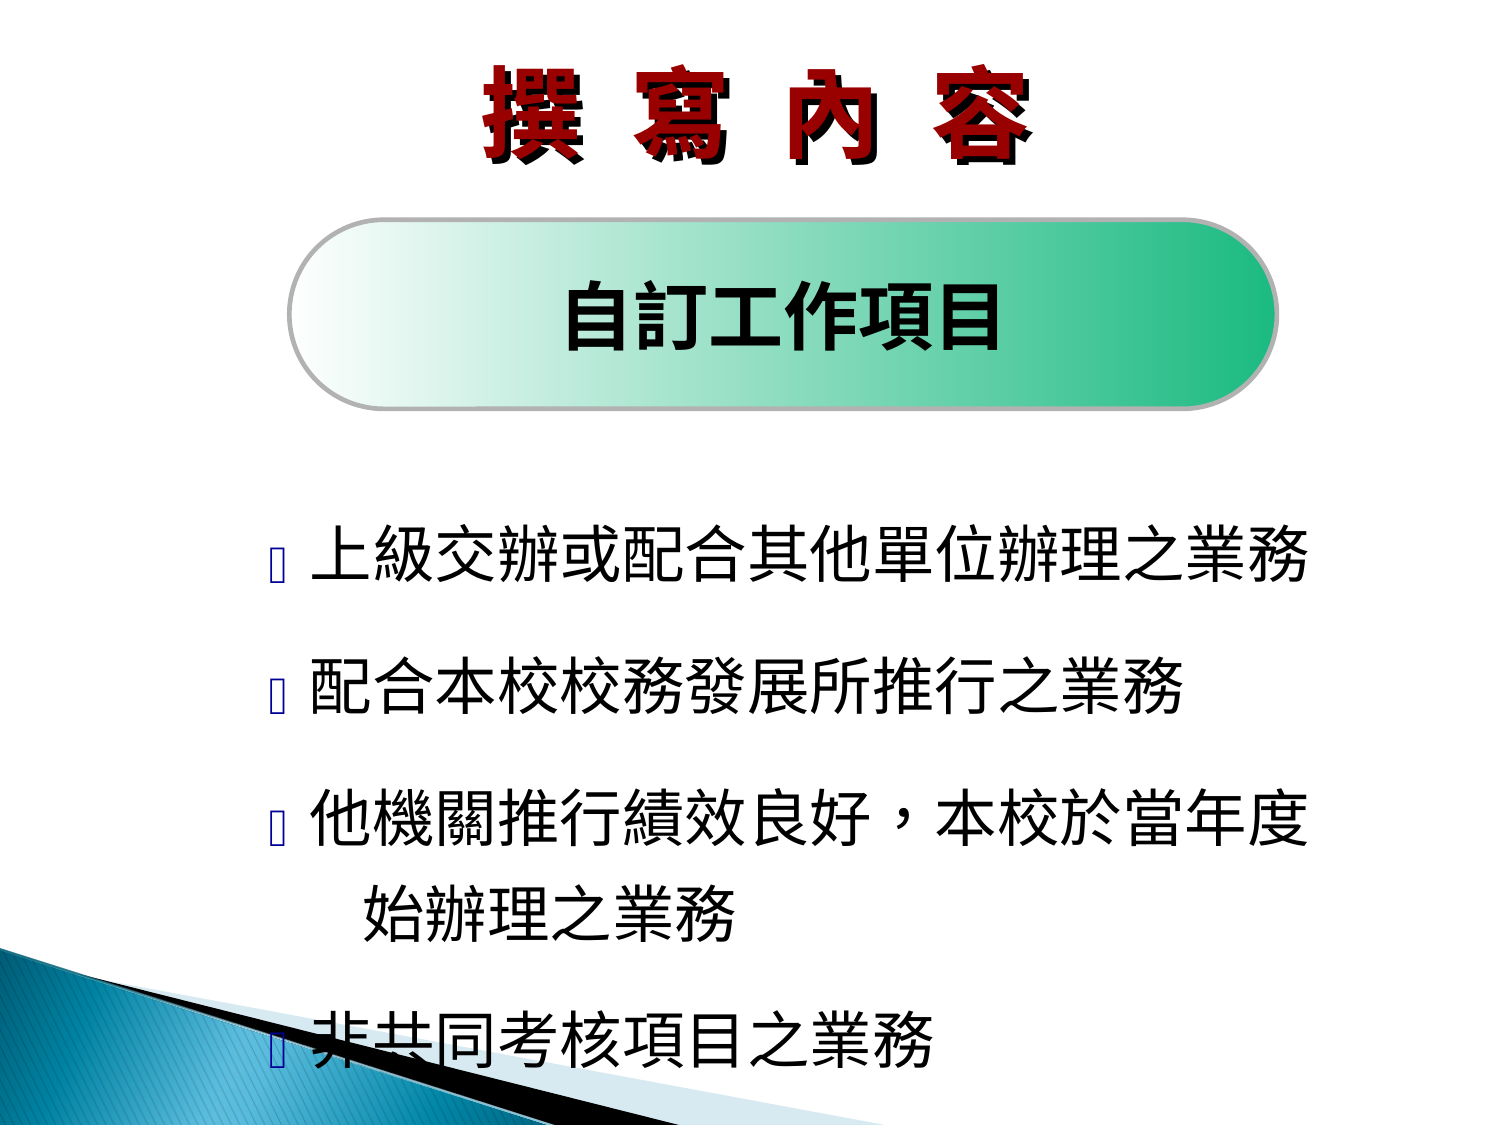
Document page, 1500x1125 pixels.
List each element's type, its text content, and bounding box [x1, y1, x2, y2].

text_box 撰 寫 內 容 [64, 42, 1447, 173]
text_box 上級交辦或配合其他單位辦理之業務 配合本校校務發展所推行之業務 他機關推行績效良好，本校於當年度 始辦理之業務 非共同考核項目之業務 [253, 456, 1365, 870]
text_box 自訂工作項目 [289, 219, 1277, 409]
picture [0, 946, 559, 1125]
